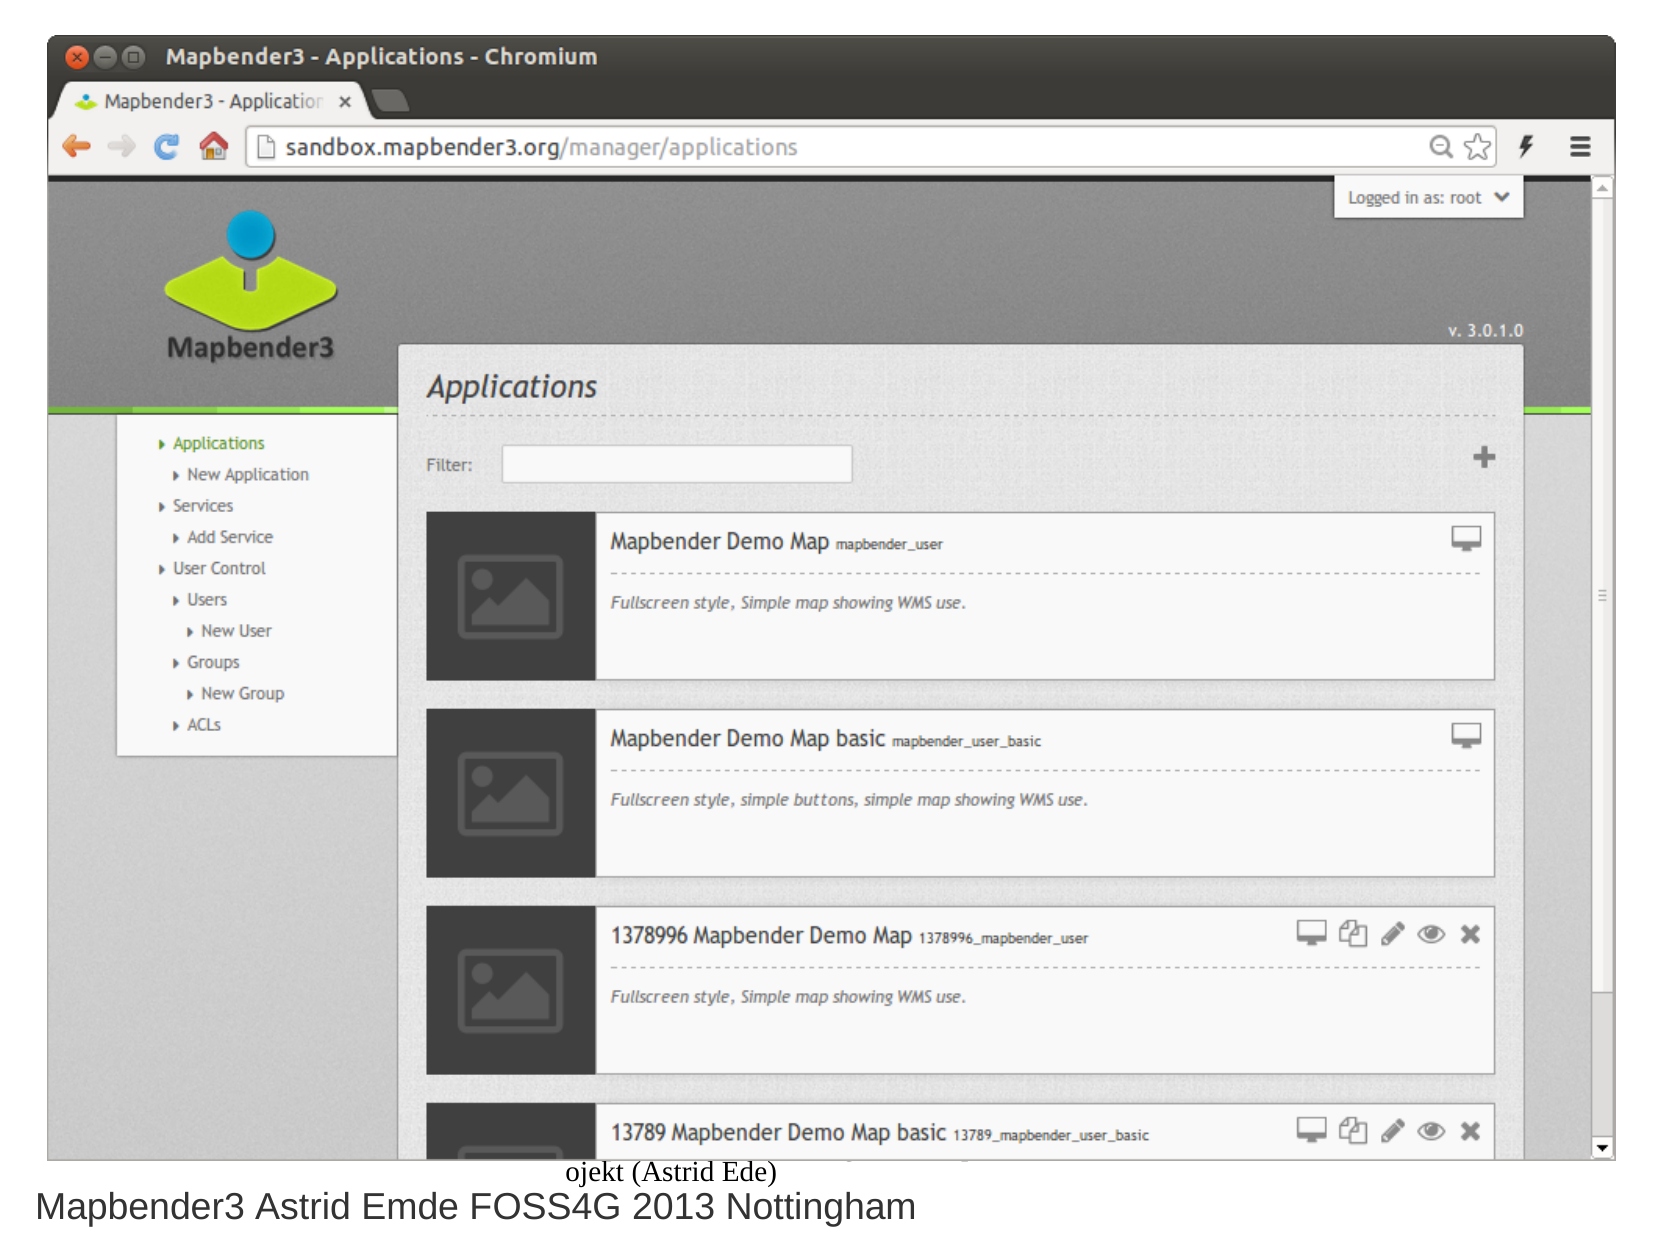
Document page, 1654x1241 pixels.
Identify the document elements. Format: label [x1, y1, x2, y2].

picture [47, 35, 1616, 1161]
